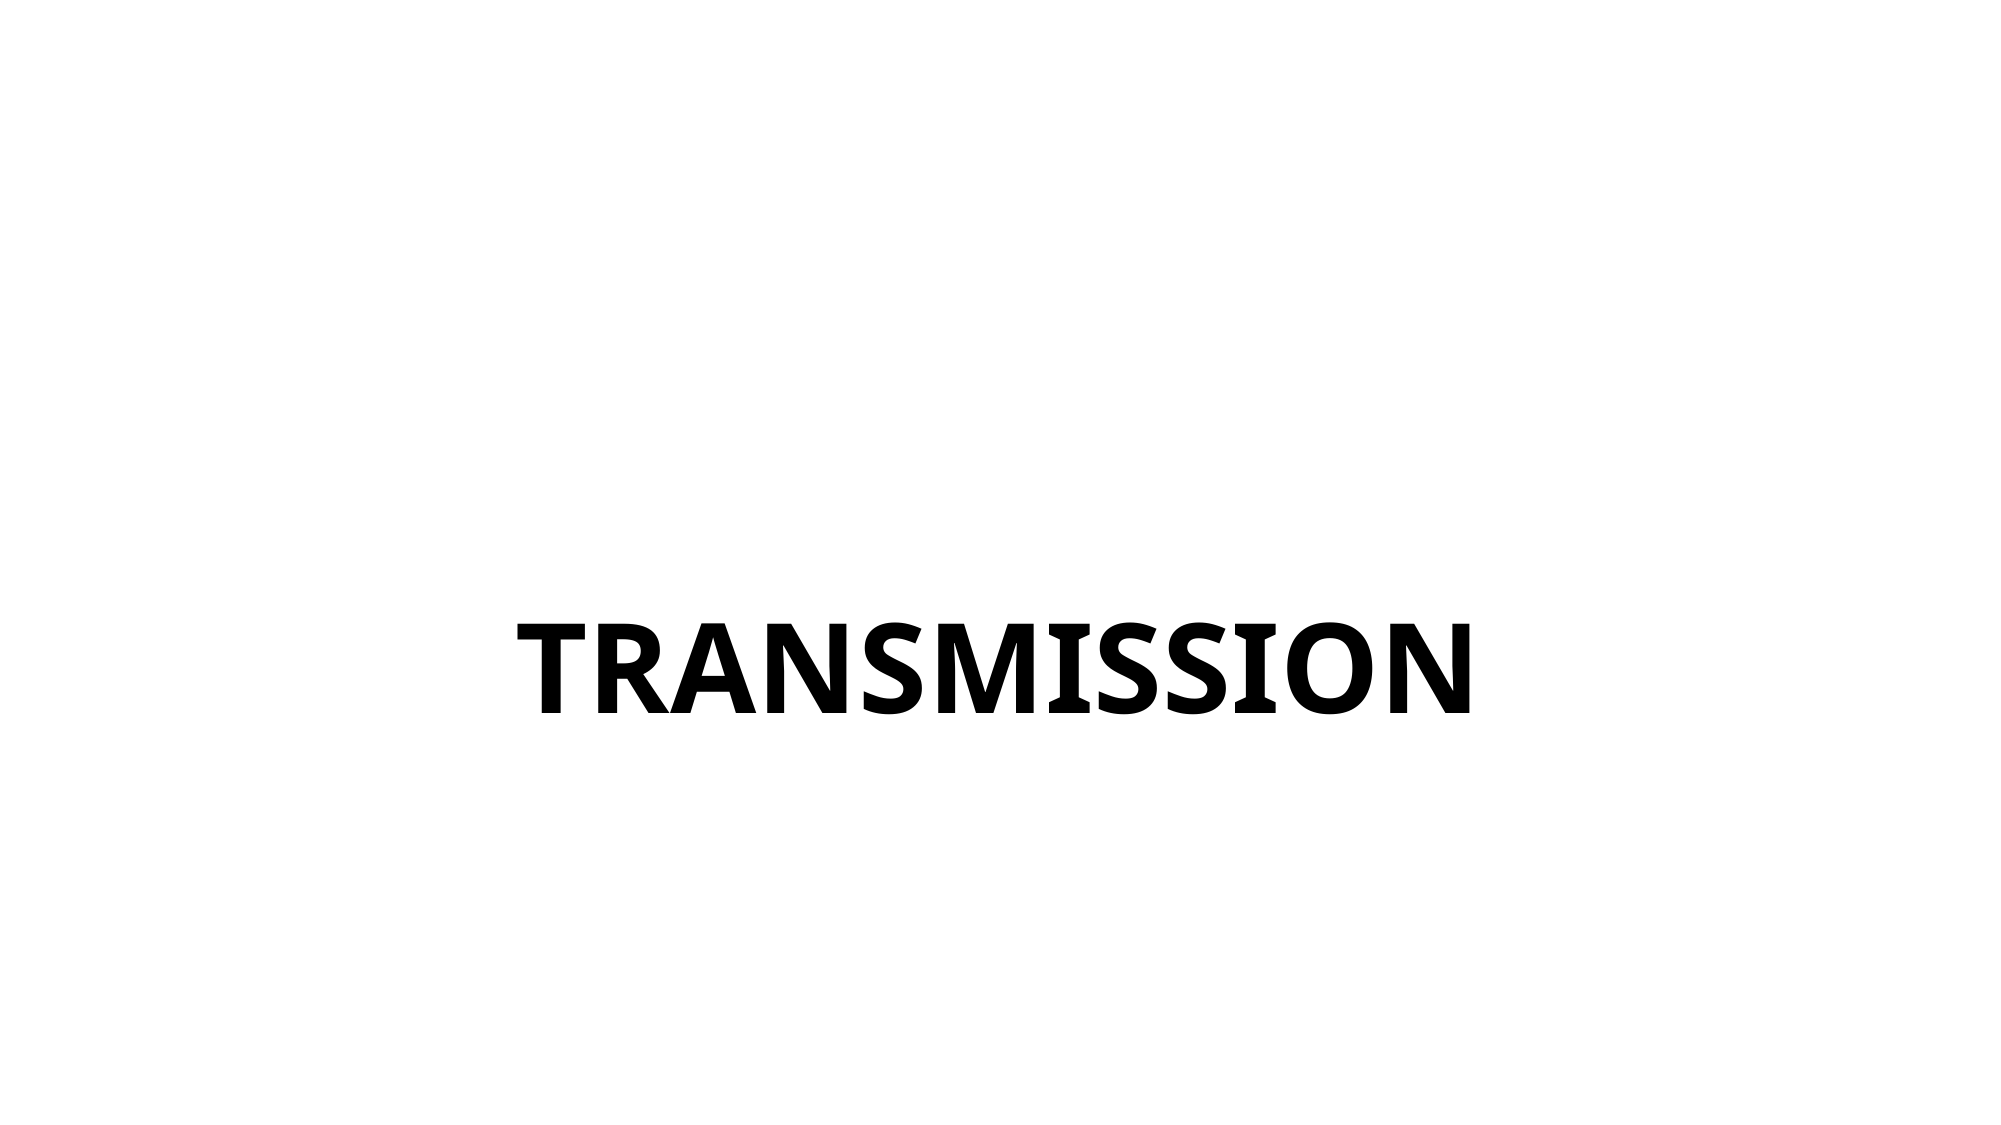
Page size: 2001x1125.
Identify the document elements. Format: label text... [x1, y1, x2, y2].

title TRANSMISSION [136, 280, 1862, 749]
